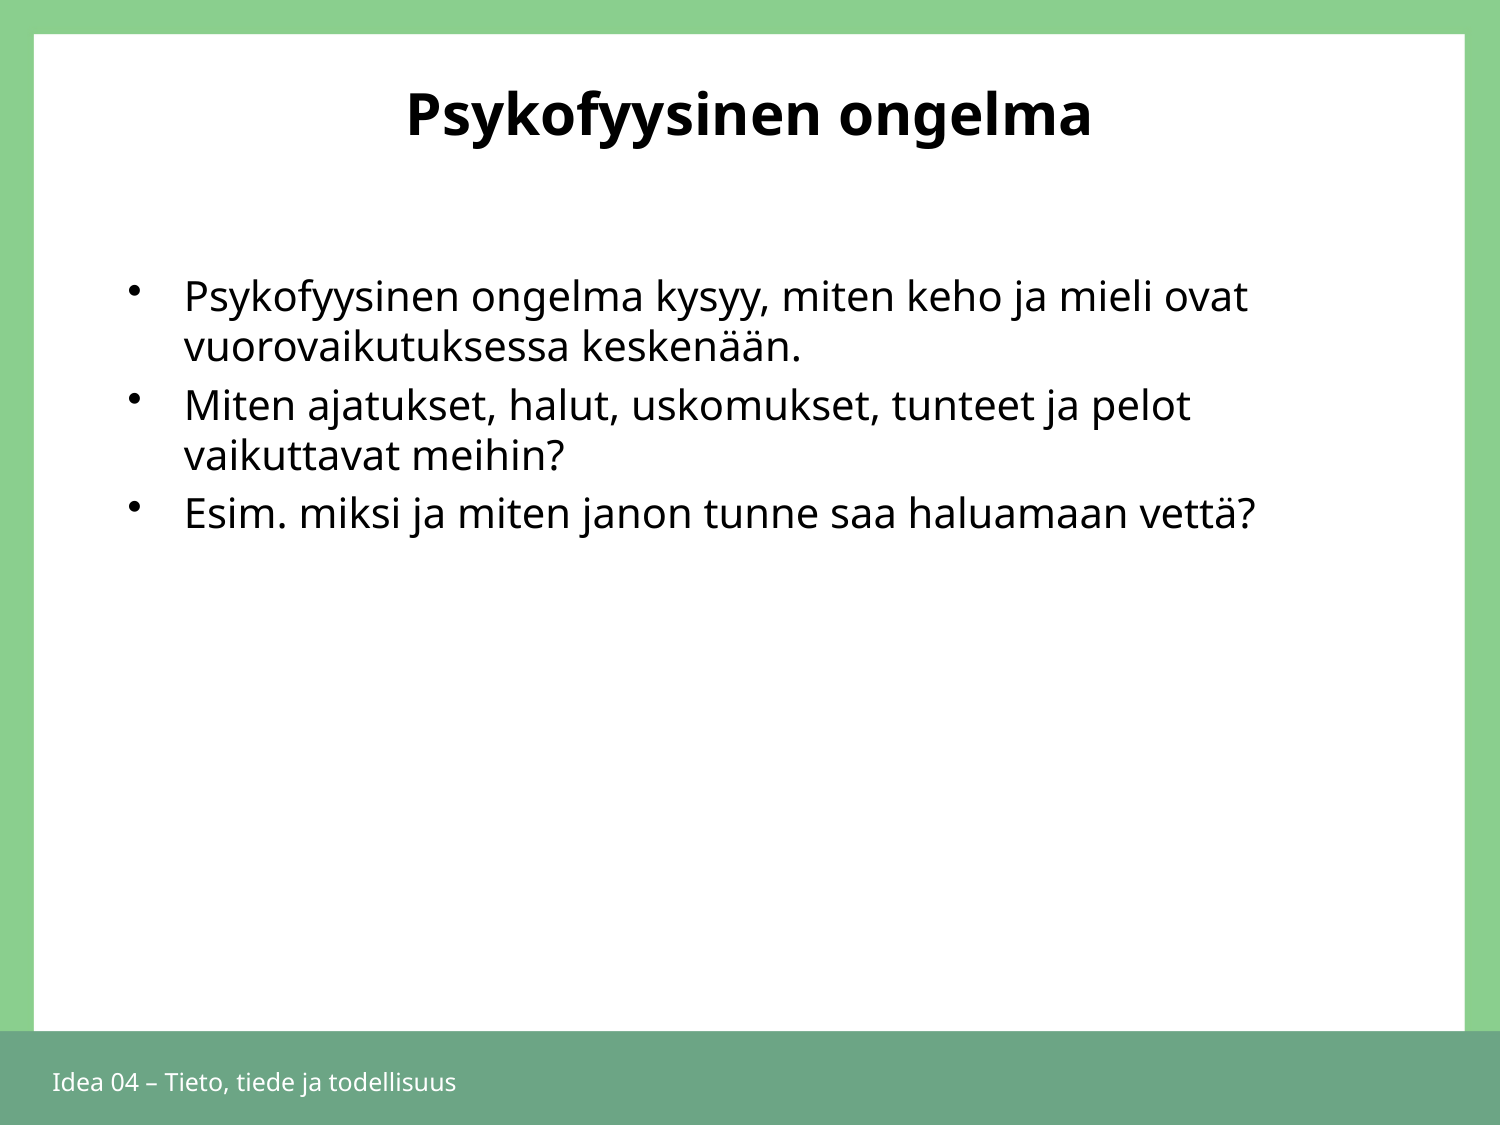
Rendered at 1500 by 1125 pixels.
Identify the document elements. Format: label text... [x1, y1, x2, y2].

picture [0, 0, 1500, 1125]
list Psykofyysinen ongelma kysyy, miten keho ja mieli ovat vuorovaikutuksessa keskenään. Miten ajatukset, halut, uskomukset, tunteet ja pelot vaikuttavat meihin? Esim. miksi ja miten janon tunne saa haluamaan vettä? [112, 262, 1388, 1000]
title Psykofyysinen ongelma [112, 37, 1388, 188]
